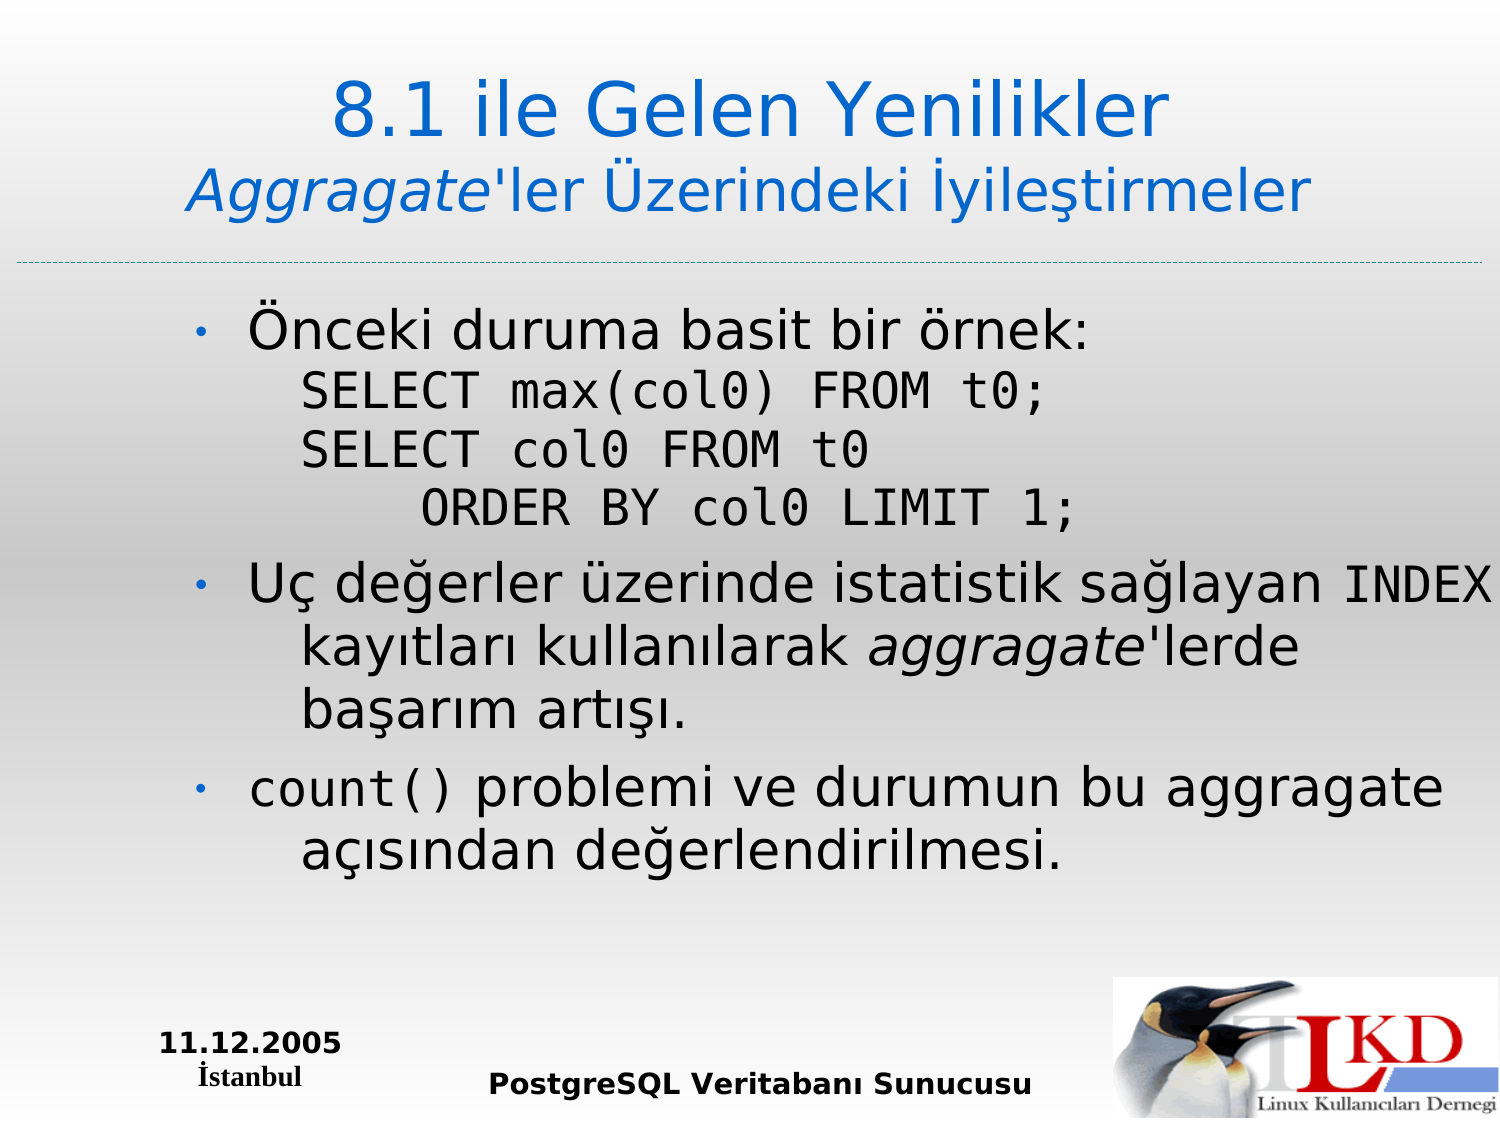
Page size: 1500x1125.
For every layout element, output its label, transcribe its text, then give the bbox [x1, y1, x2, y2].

title 8.1 ile Gelen Yenilikler Aggragate'ler Üzerindeki İyileştirmeler [0, 0, 1500, 226]
picture [1113, 977, 1499, 1118]
list Önceki duruma basit bir örnek: SELECT max(col0) FROM t0; SELECT col0 FROM t0 ORDER BY col0 LIMIT 1; Uç değerler üzerinde istatistik sağlayan INDEX kayıtları kullanılarak aggragate'lerde başarım artışı. count() problemi ve durumun bu aggragate açısından değerlendirilmesi. [0, 299, 1500, 975]
